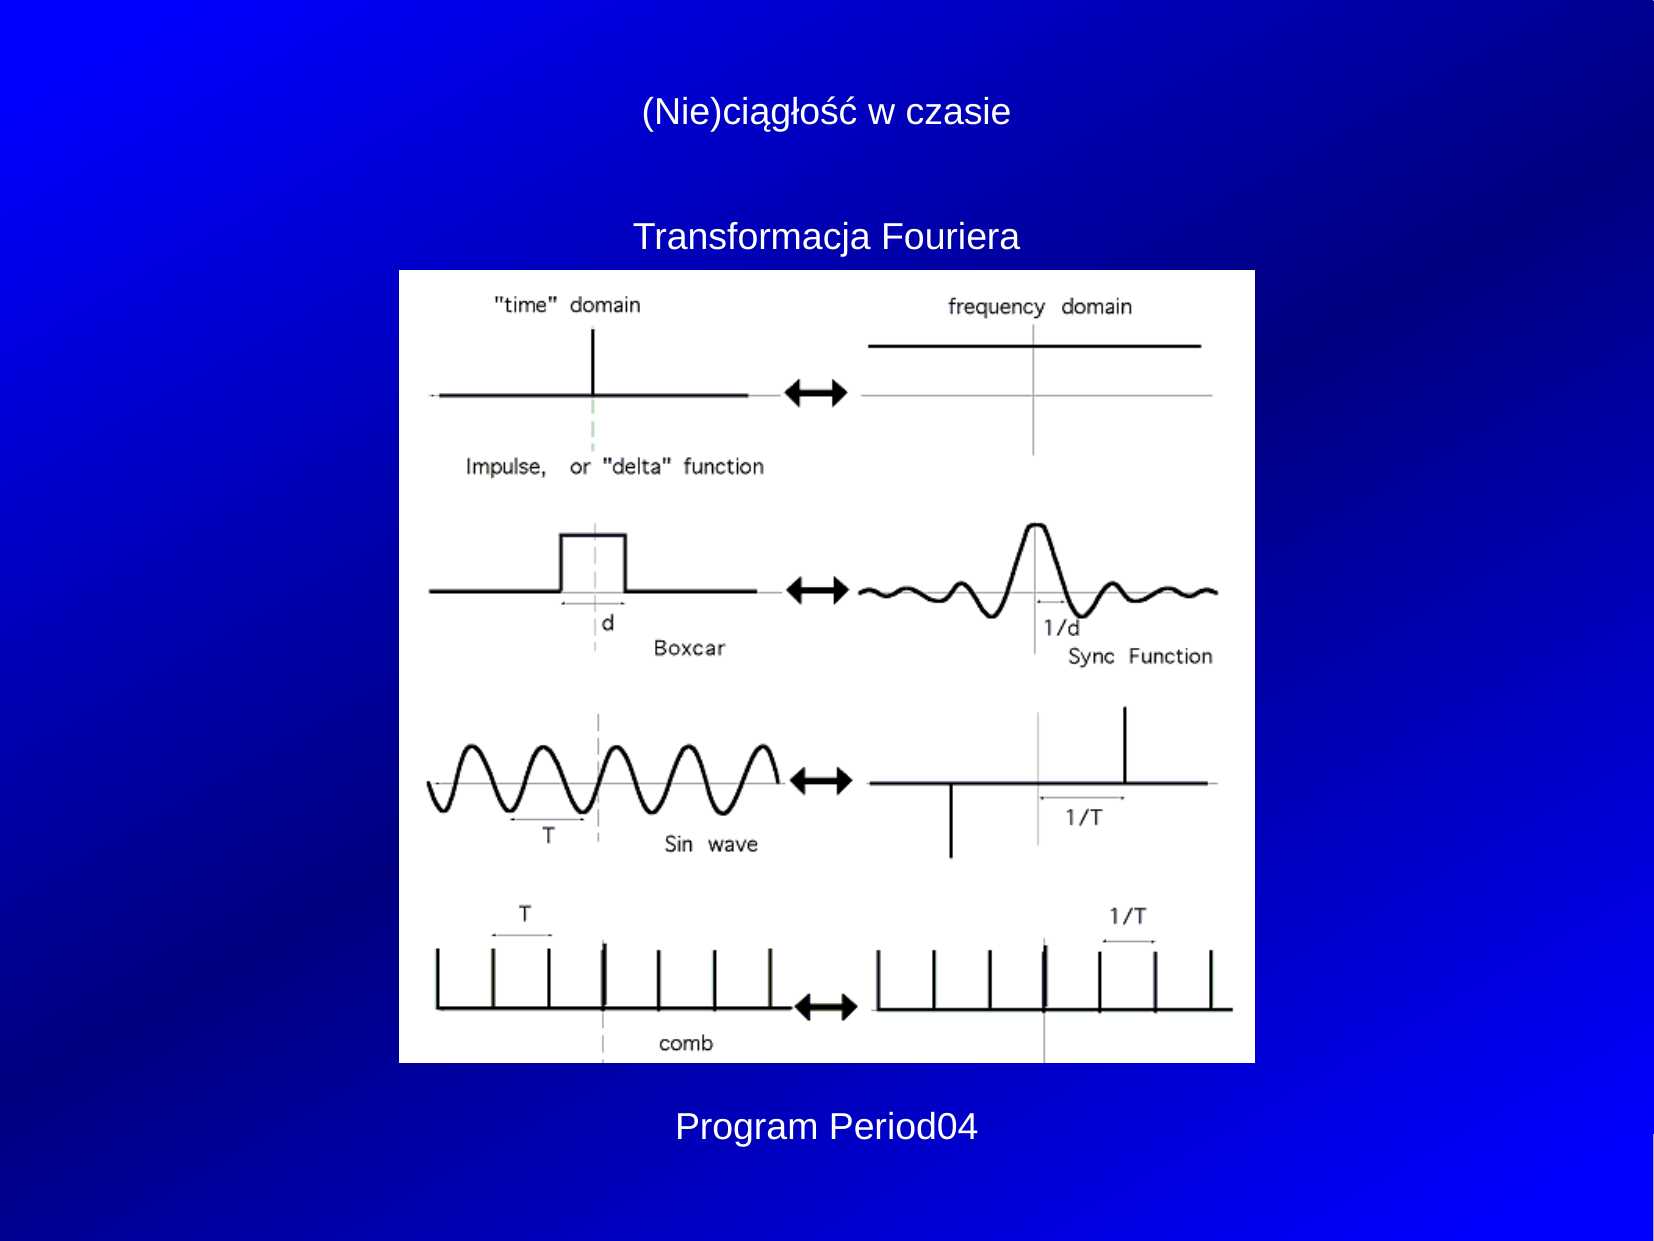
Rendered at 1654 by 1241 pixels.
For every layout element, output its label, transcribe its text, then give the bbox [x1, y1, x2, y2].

text_box Program Period04 [660, 1098, 994, 1156]
picture [399, 270, 1255, 1063]
text_box Transformacja Fouriera [618, 208, 1036, 266]
text_box (Nie)ciągłość w czasie [626, 82, 1027, 140]
